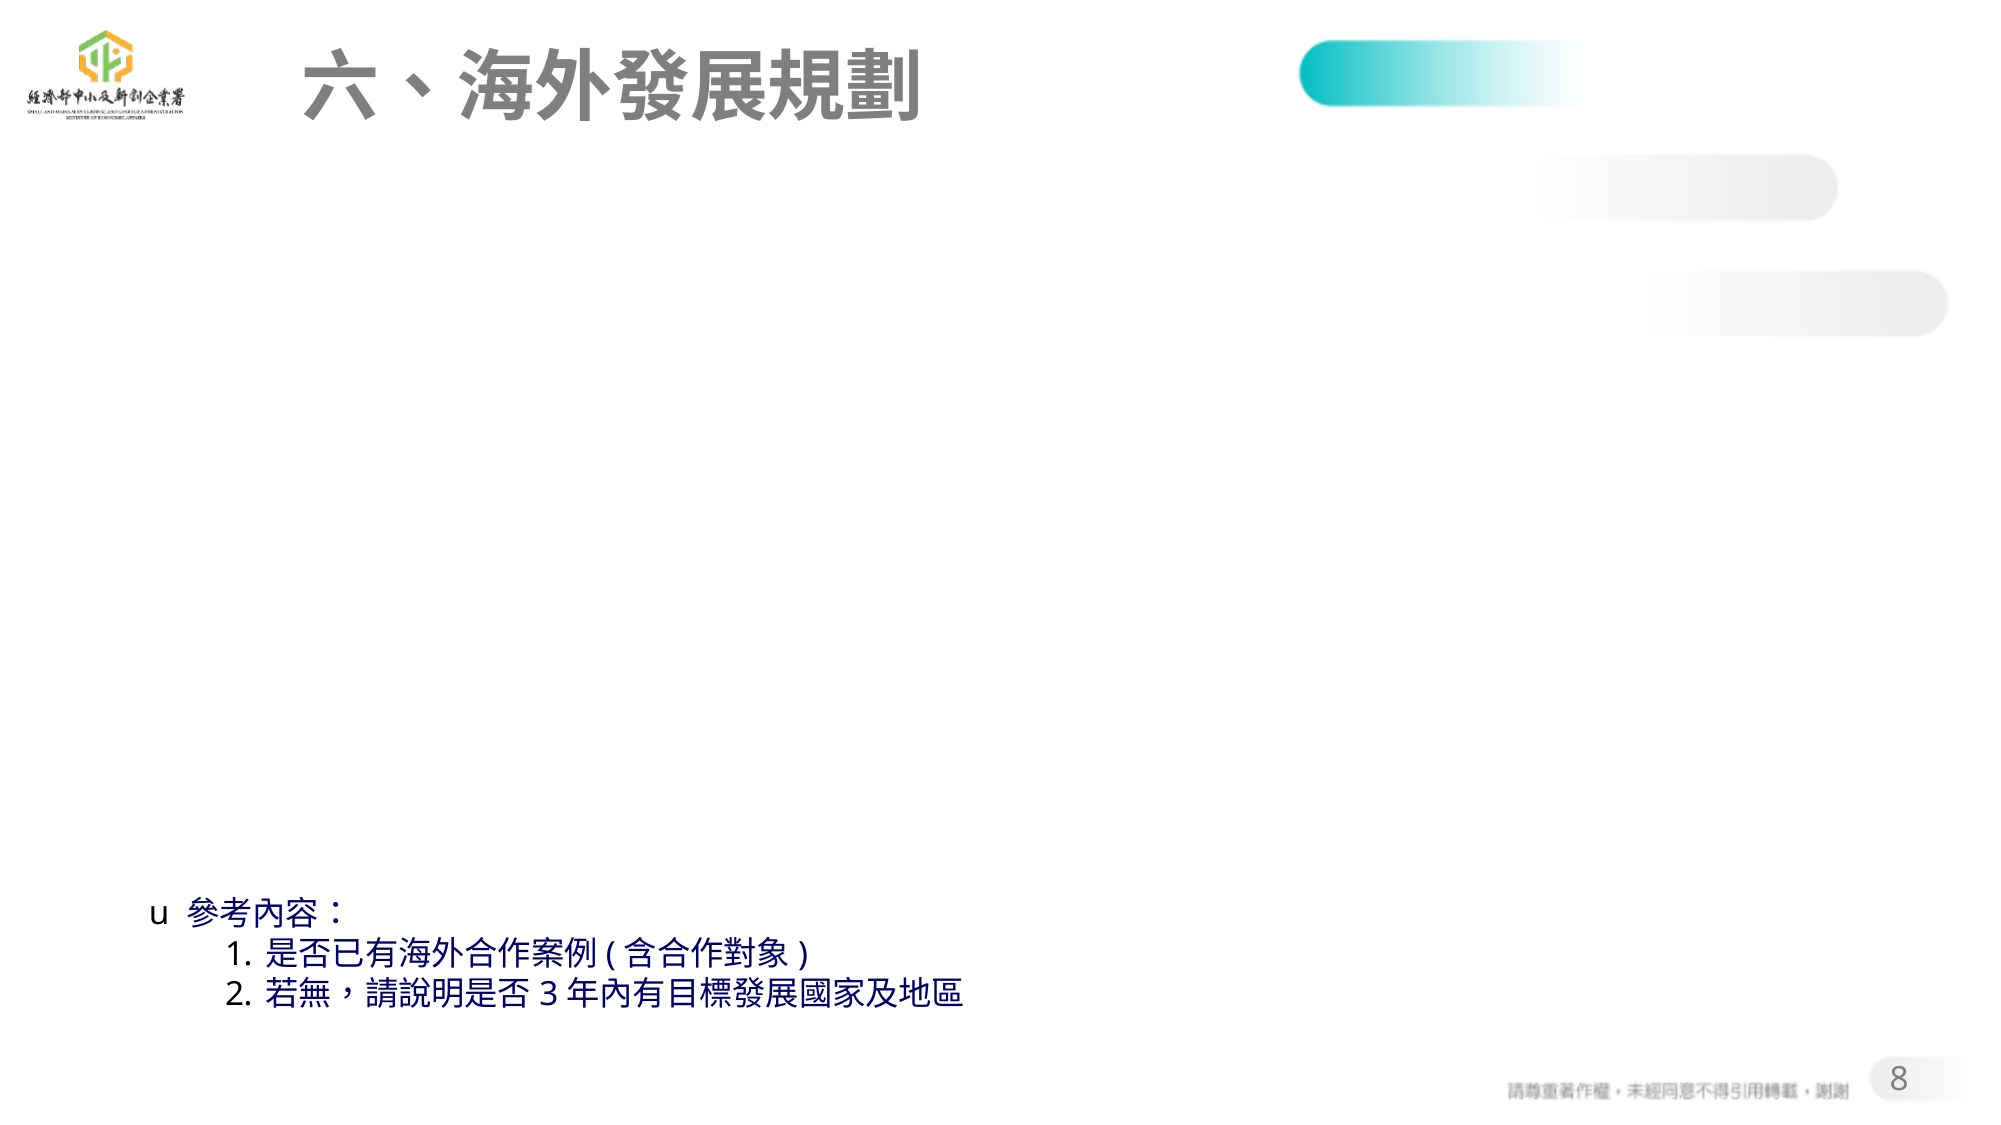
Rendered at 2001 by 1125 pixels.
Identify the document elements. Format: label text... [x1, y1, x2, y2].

title 六、海外發展規劃 [286, 28, 1011, 109]
text_box 參考內容： 是否已有海外合作案例(含合作對象) 若無，請說明是否3年內有目標發展國家及地區 [133, 884, 937, 1022]
text_box 8 [1874, 1049, 1953, 1110]
